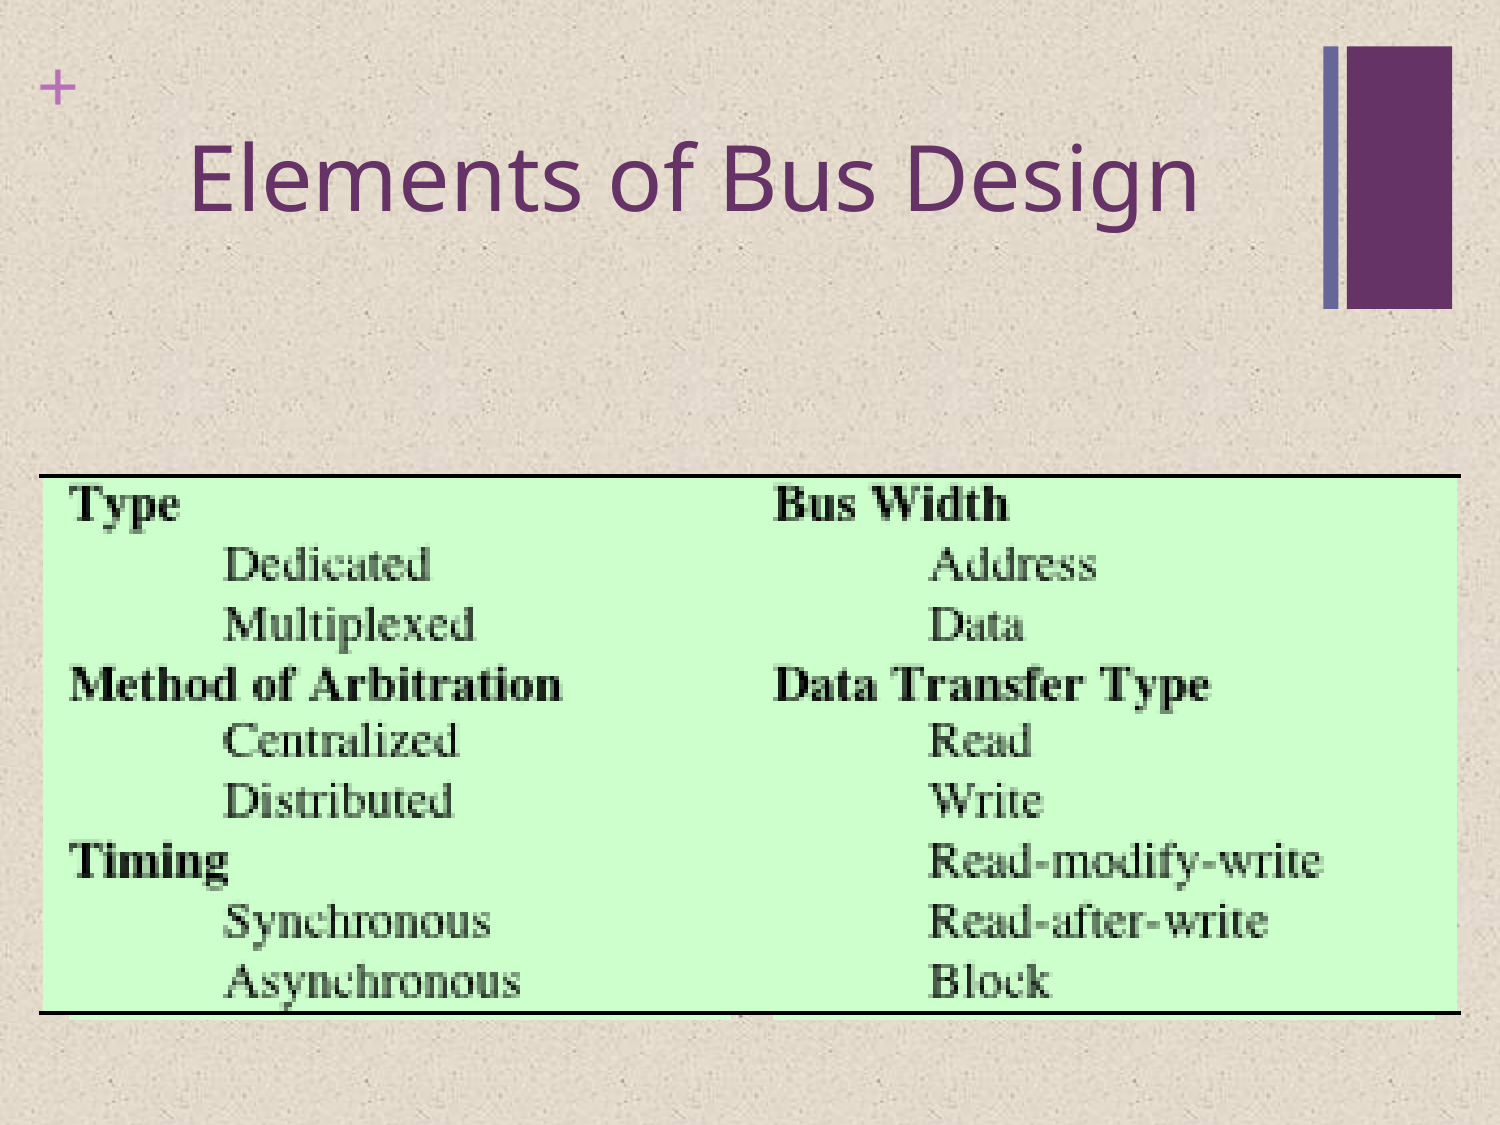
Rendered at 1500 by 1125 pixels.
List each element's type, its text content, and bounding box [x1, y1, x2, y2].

title Elements of Bus Design [75, 112, 1315, 296]
picture [0, 0, 1500, 1125]
